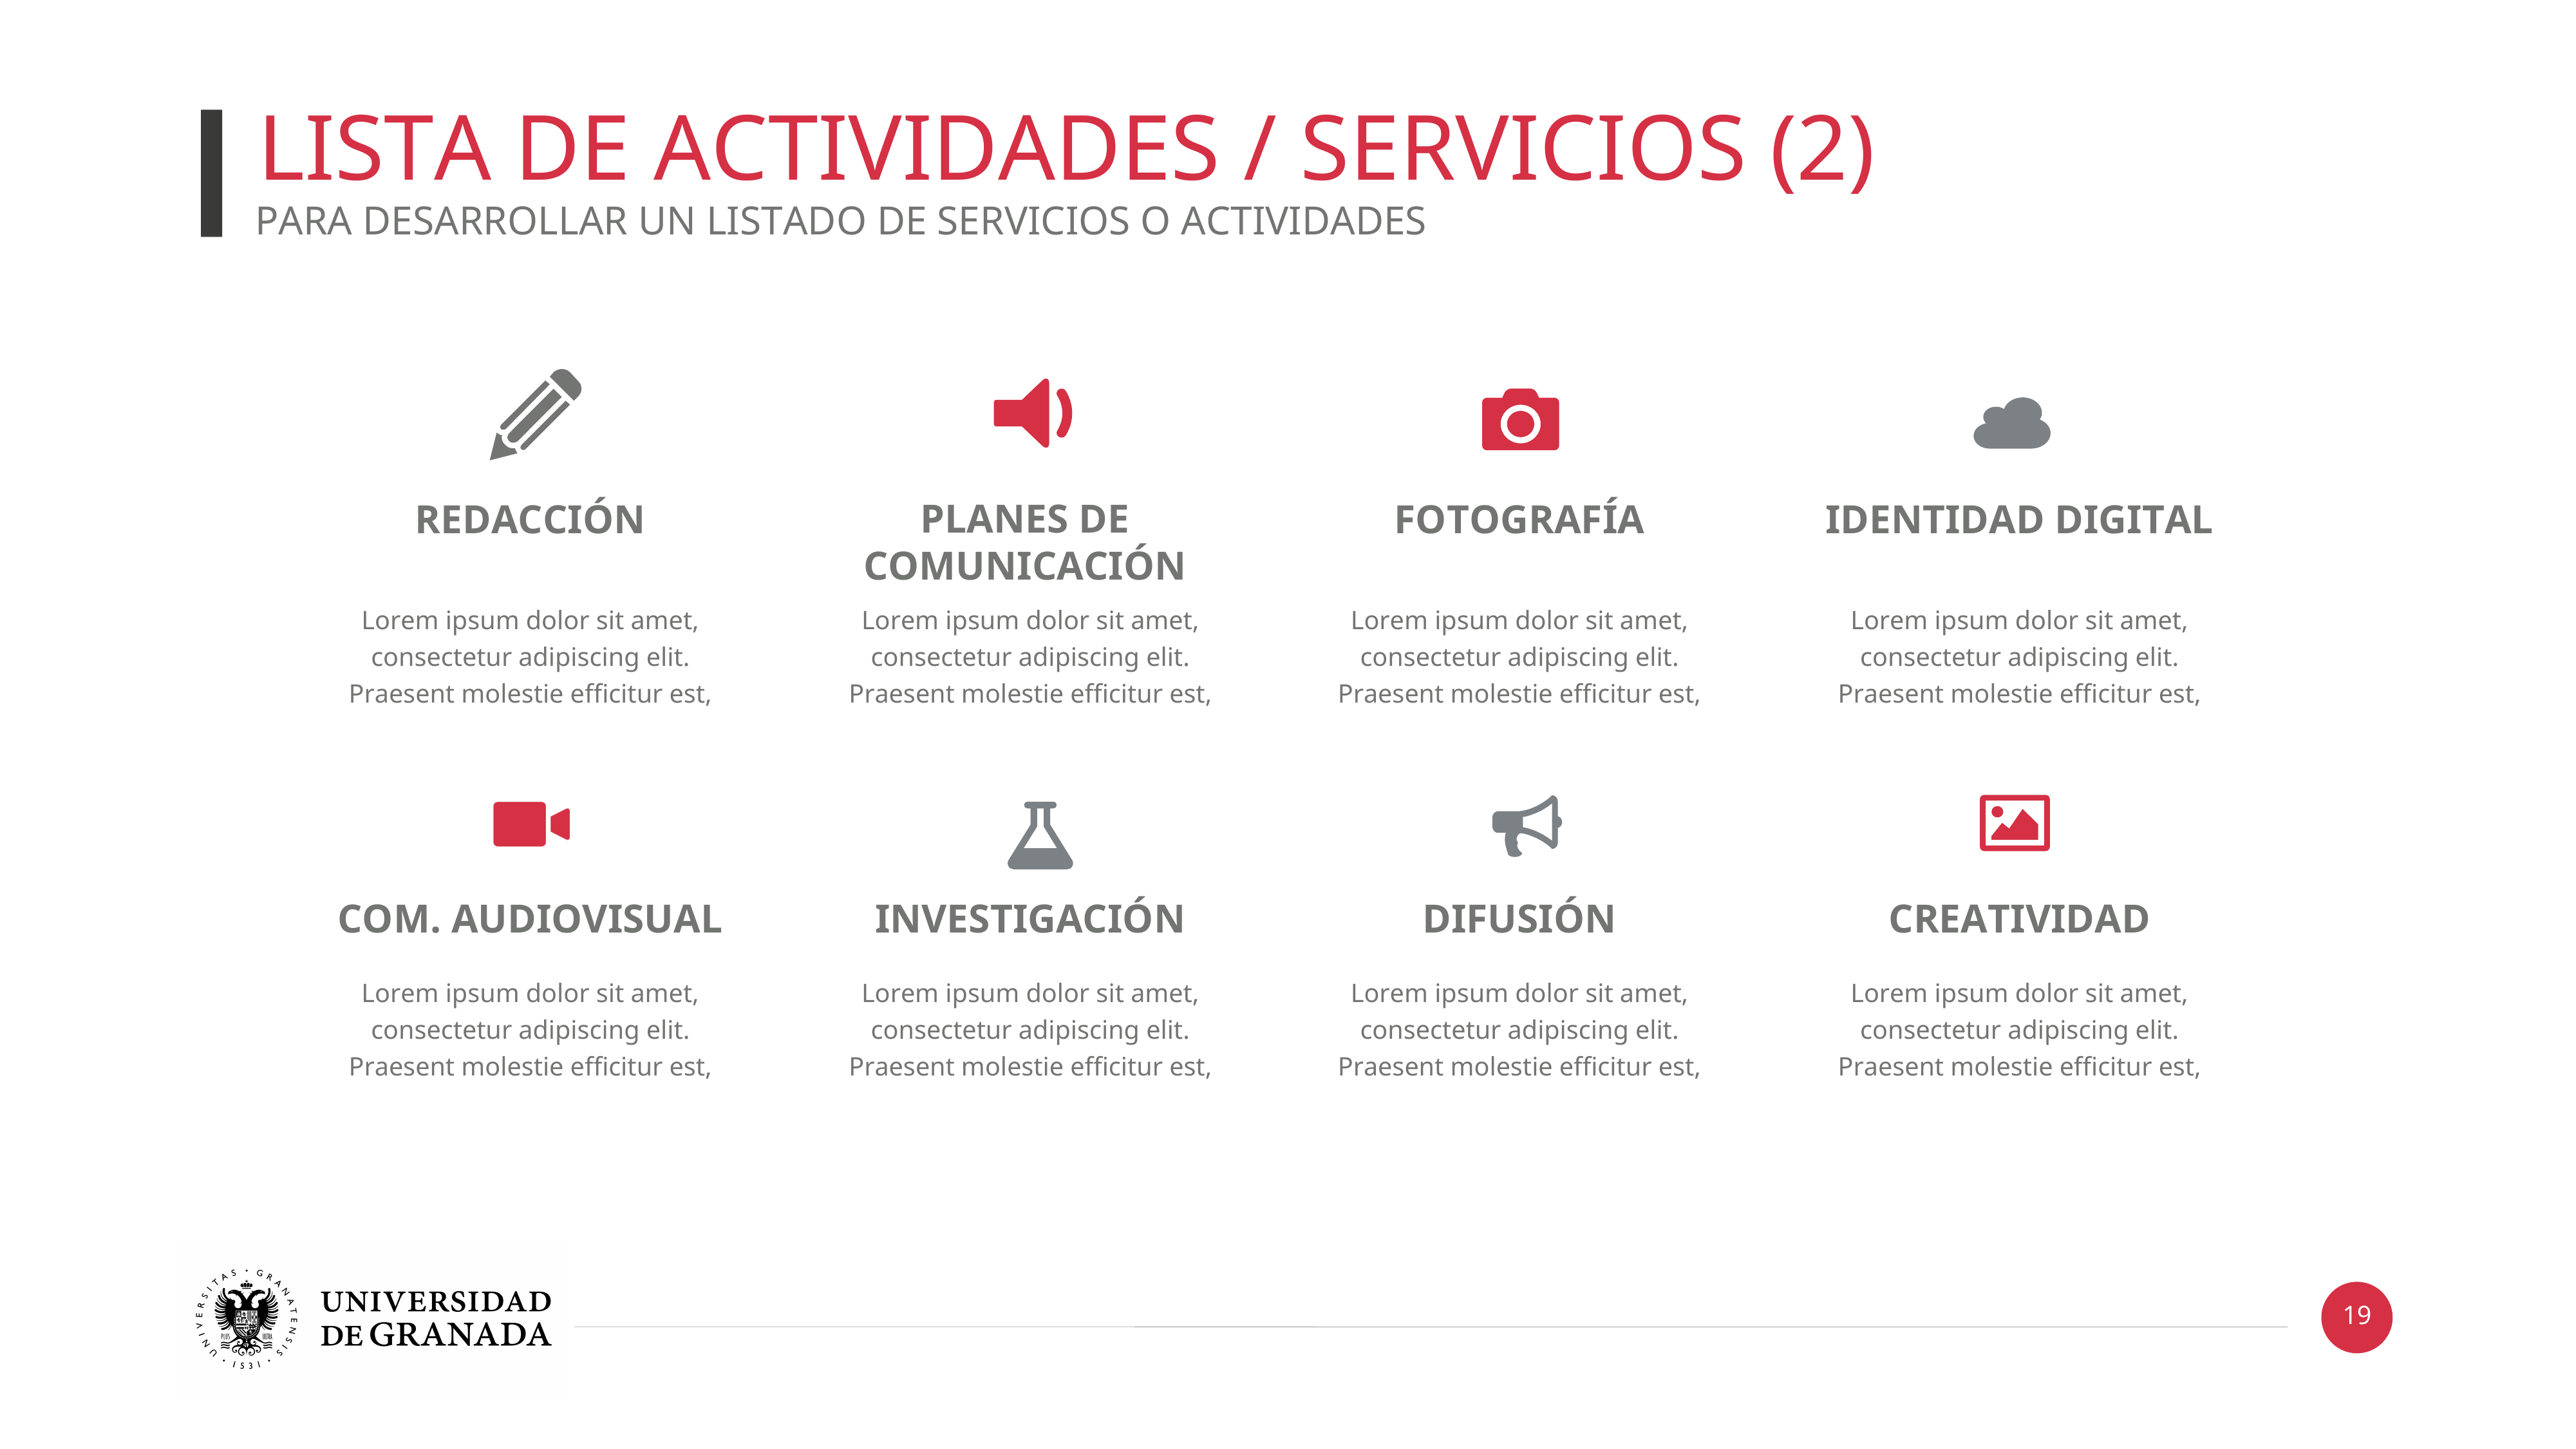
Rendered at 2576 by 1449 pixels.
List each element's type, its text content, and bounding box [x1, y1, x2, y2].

text_box REDACCIÓN [305, 489, 755, 546]
text_box CREATIVIDAD [1794, 889, 2246, 945]
text_box Lorem ipsum dolor sit amet, consectetur adipiscing elit. Praesent molestie efficitur est, [1794, 965, 2246, 1112]
text_box FOTOGRAFÍA [1294, 489, 1745, 546]
text_box Lorem ipsum dolor sit amet, consectetur adipiscing elit. Praesent molestie efficitur est, [1294, 592, 1745, 739]
text_box [549, 369, 582, 401]
text_box Lorem ipsum dolor sit amet, consectetur adipiscing elit. Praesent molestie efficitur est, [805, 965, 1256, 1112]
text_box Lorem ipsum dolor sit amet, consectetur adipiscing elit. Praesent molestie efficitur est, [305, 965, 756, 1112]
text_box [500, 380, 550, 430]
text_box [1980, 795, 2050, 851]
text_box PARA DESARROLLAR UN LISTADO DE SERVICIOS O ACTIVIDADES [245, 191, 2400, 247]
text_box [1973, 397, 2051, 449]
text_box [1057, 388, 1073, 438]
text_box [201, 109, 223, 237]
picture [493, 801, 570, 848]
text_box [489, 432, 518, 460]
text_box Lorem ipsum dolor sit amet, consectetur adipiscing elit. Praesent molestie efficitur est, [1794, 592, 2246, 739]
text_box IDENTIDAD DIGITAL [1794, 489, 2246, 546]
text_box PLANES DE COMUNICACIÓN [755, 489, 1295, 593]
text_box Lorem ipsum dolor sit amet, consectetur adipiscing elit. Praesent molestie efficitur est, [1294, 965, 1745, 1112]
text_box [1492, 795, 1563, 857]
picture [178, 1241, 569, 1397]
text_box [993, 378, 1049, 448]
text_box <número> [2308, 1278, 2407, 1356]
text_box [1008, 801, 1073, 869]
text_box [520, 401, 570, 450]
text_box DIFUSIÓN [1294, 889, 1745, 945]
text_box LISTA DE ACTIVIDADES / SERVICIOS (2) [248, 85, 2402, 204]
text_box Lorem ipsum dolor sit amet, consectetur adipiscing elit. Praesent molestie efficitur est, [805, 592, 1256, 739]
text_box [1482, 388, 1559, 451]
text_box Lorem ipsum dolor sit amet, consectetur adipiscing elit. Praesent molestie efficitur est, [305, 592, 756, 739]
text_box INVESTIGACIÓN [805, 889, 1256, 945]
text_box COM. AUDIOVISUAL [305, 889, 756, 945]
text_box [507, 388, 562, 443]
